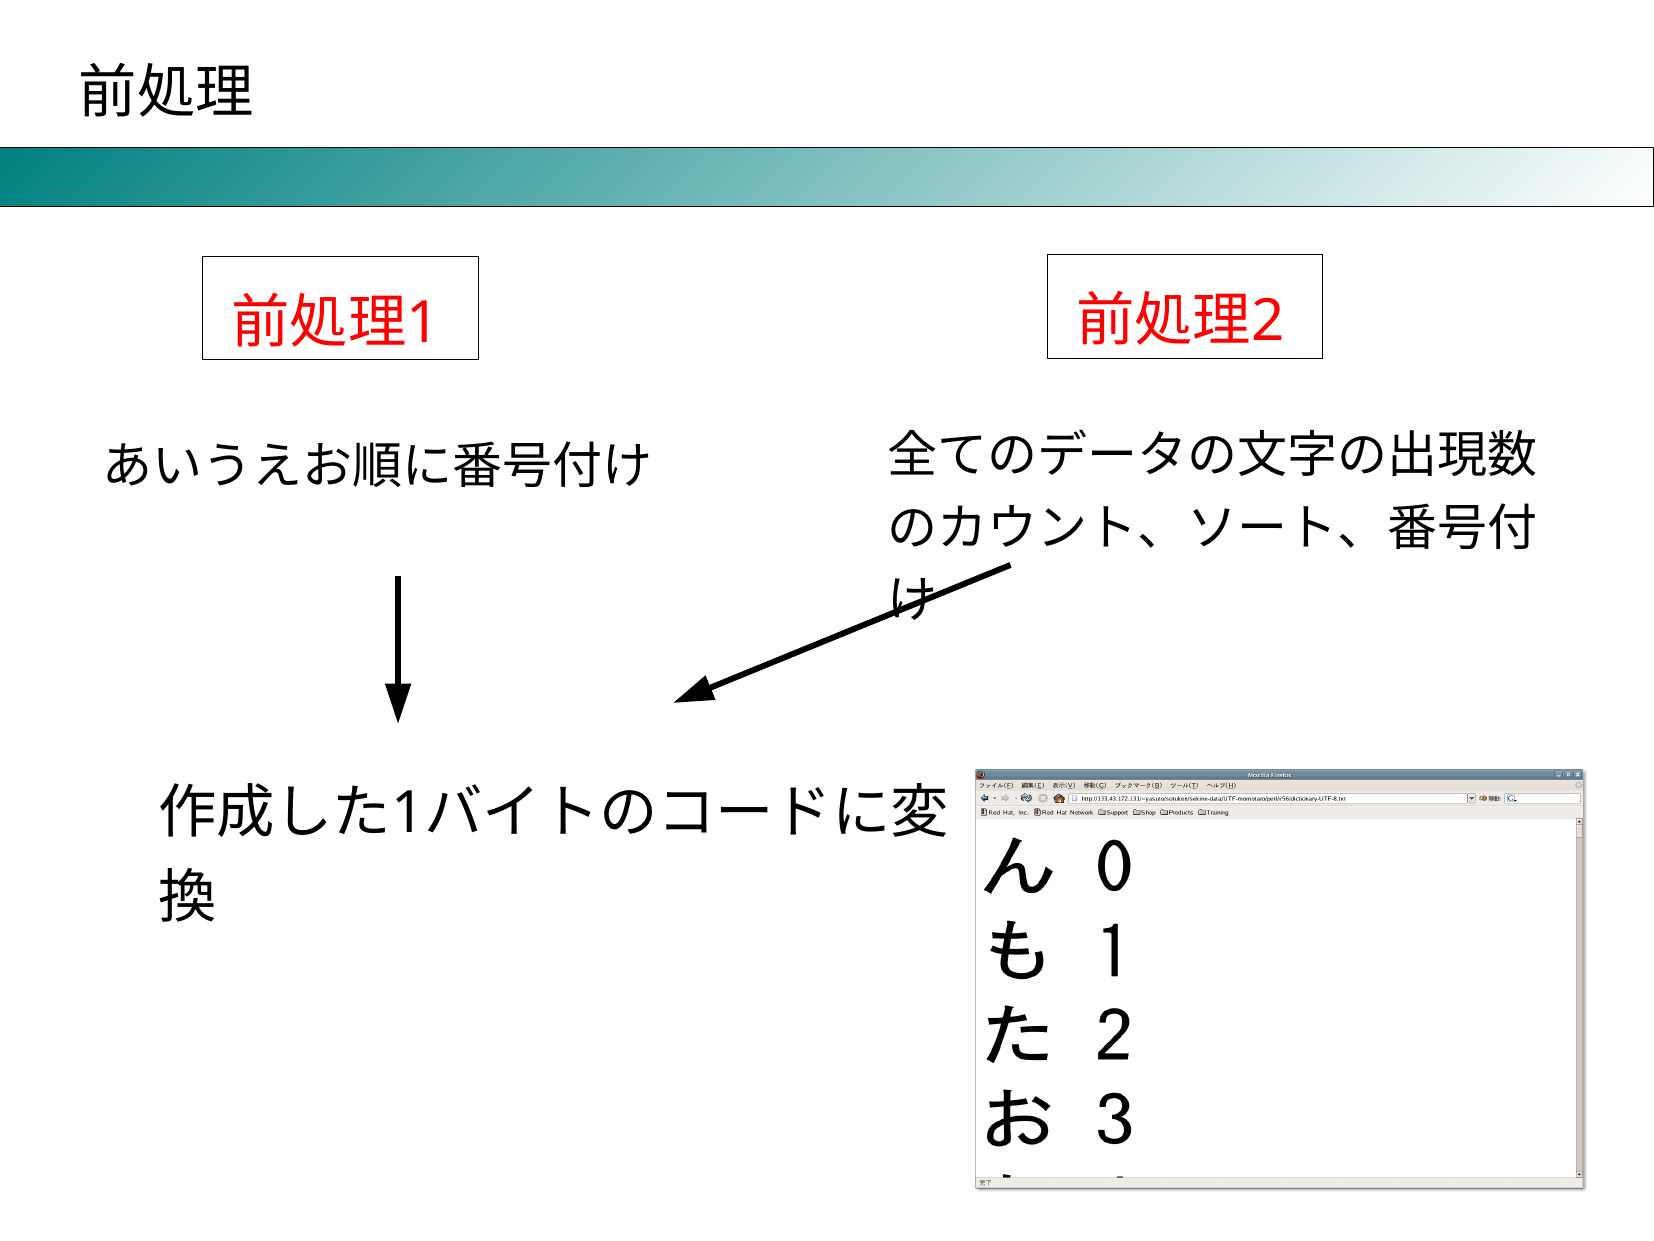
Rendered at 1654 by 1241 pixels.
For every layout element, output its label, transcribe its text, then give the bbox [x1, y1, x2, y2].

text_box あいうえお順に番号付け [87, 418, 670, 565]
text_box 作成した1バイトのコードに変換 [143, 757, 980, 898]
text_box [1047, 254, 1323, 359]
picture [973, 767, 1587, 1192]
text_box 前処理1 [217, 267, 493, 360]
text_box [202, 256, 479, 360]
text_box 前処理 [61, 34, 945, 134]
text_box 全てのデータの文字の出現数のカウント、ソート、番号付け [872, 407, 1564, 553]
text_box 前処理2 [1061, 265, 1338, 359]
